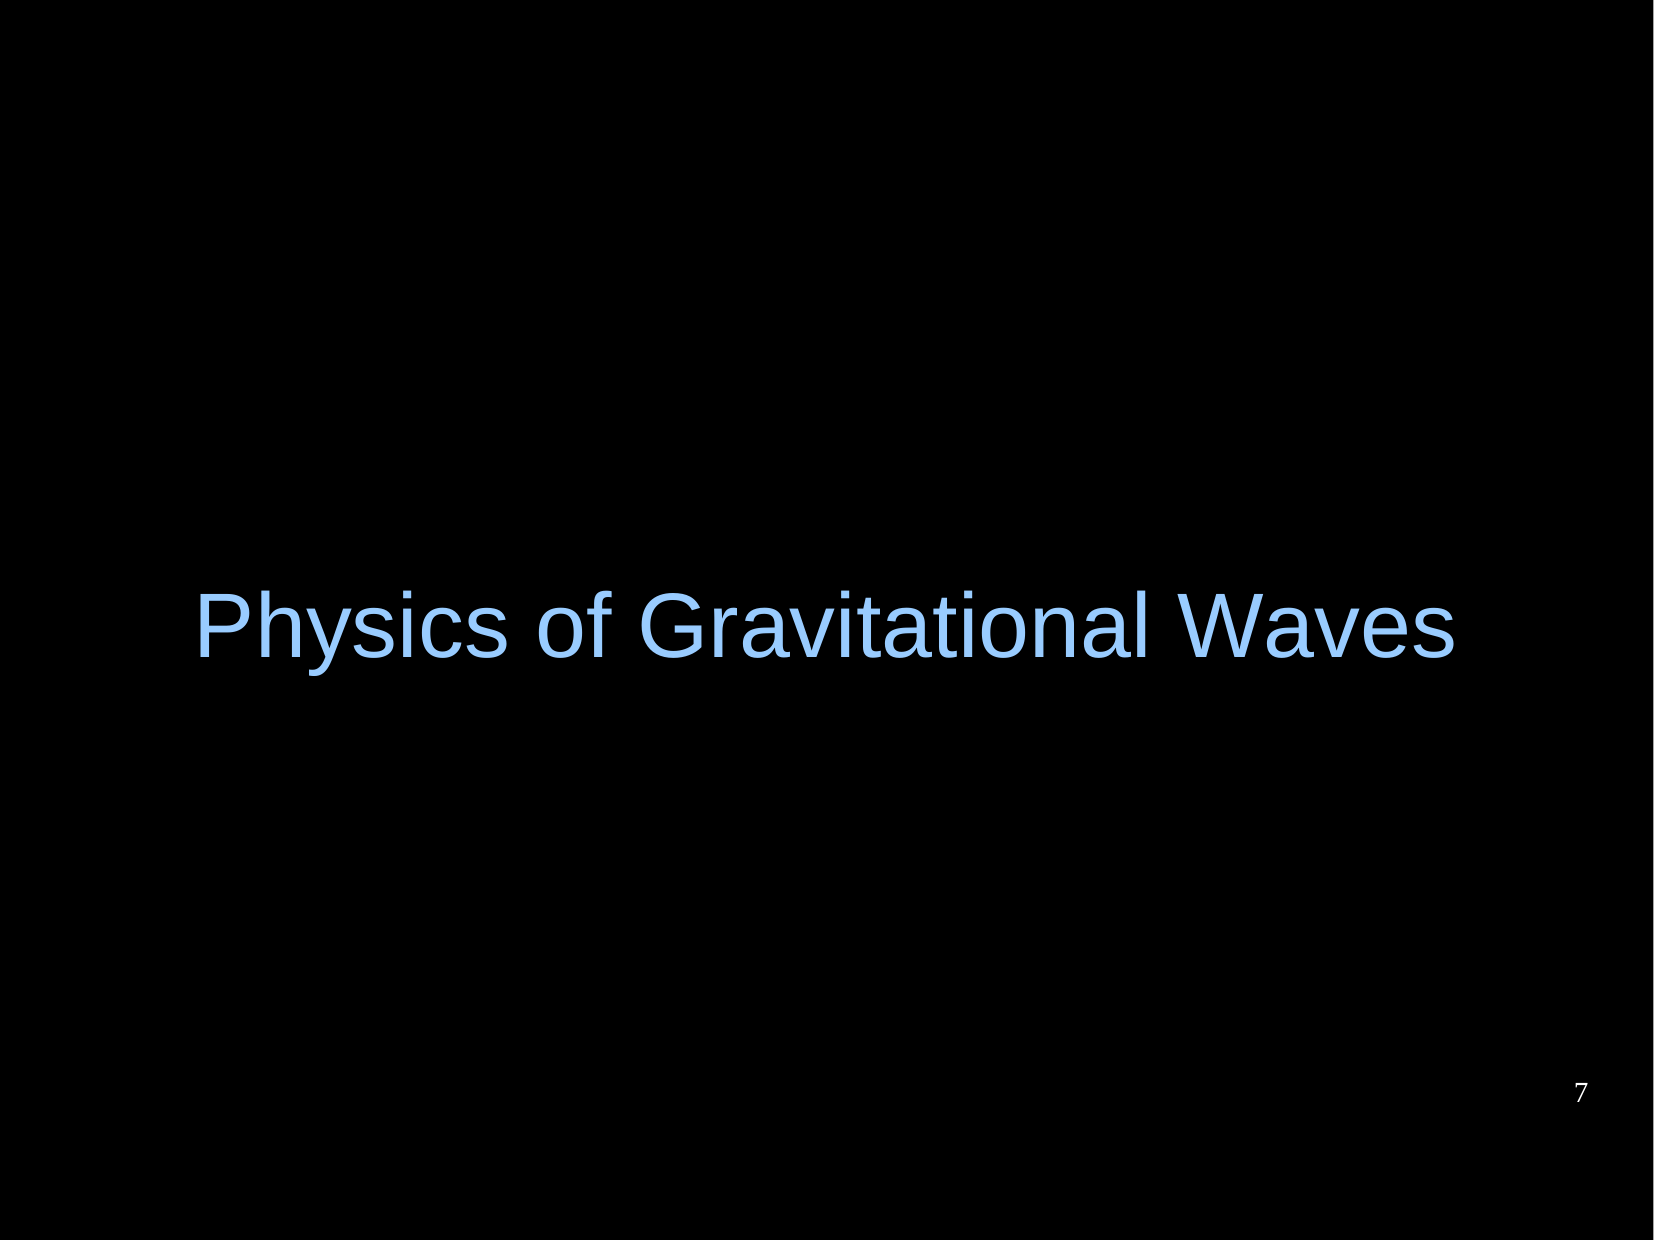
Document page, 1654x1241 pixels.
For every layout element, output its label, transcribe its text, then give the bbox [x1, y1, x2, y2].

title Physics of Gravitational Waves [82, 521, 1571, 729]
